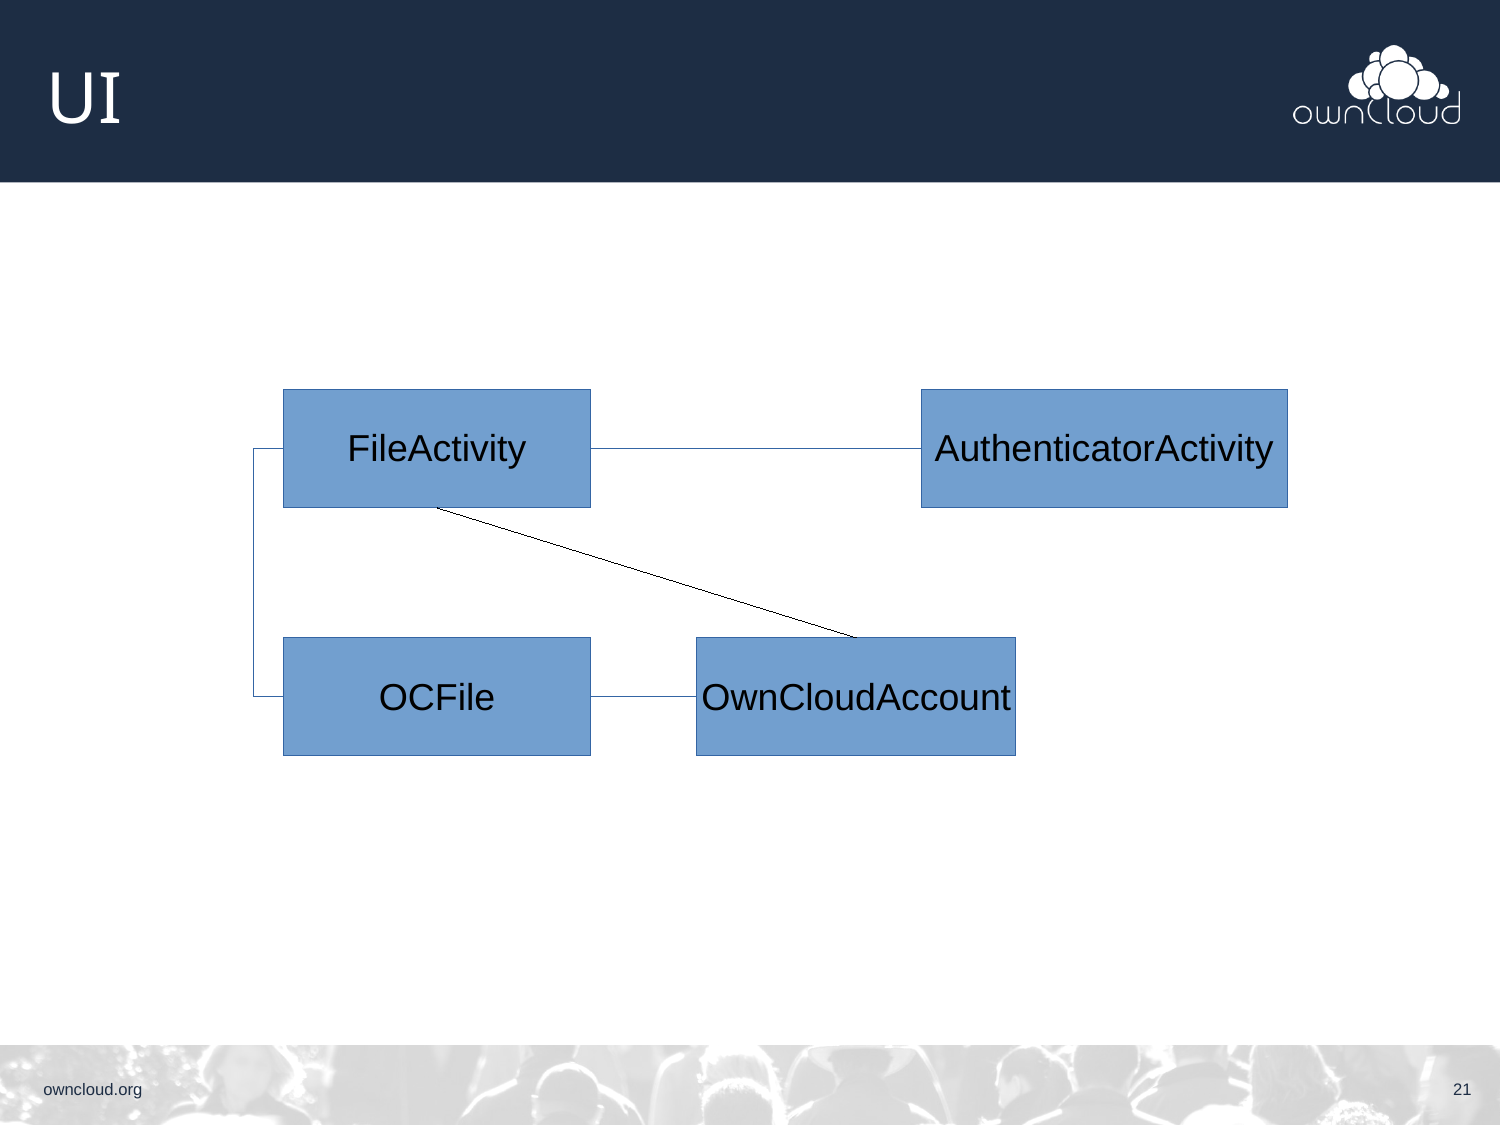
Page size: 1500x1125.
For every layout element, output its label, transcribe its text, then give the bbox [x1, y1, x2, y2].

picture [0, 1045, 1500, 1125]
picture [1293, 45, 1460, 124]
text_box OCFile [283, 637, 591, 756]
text_box OwnCloudAccount [696, 637, 1016, 756]
title UI [46, 5, 1258, 187]
text_box FileActivity [283, 389, 591, 508]
text_box AuthenticatorActivity [921, 389, 1288, 508]
